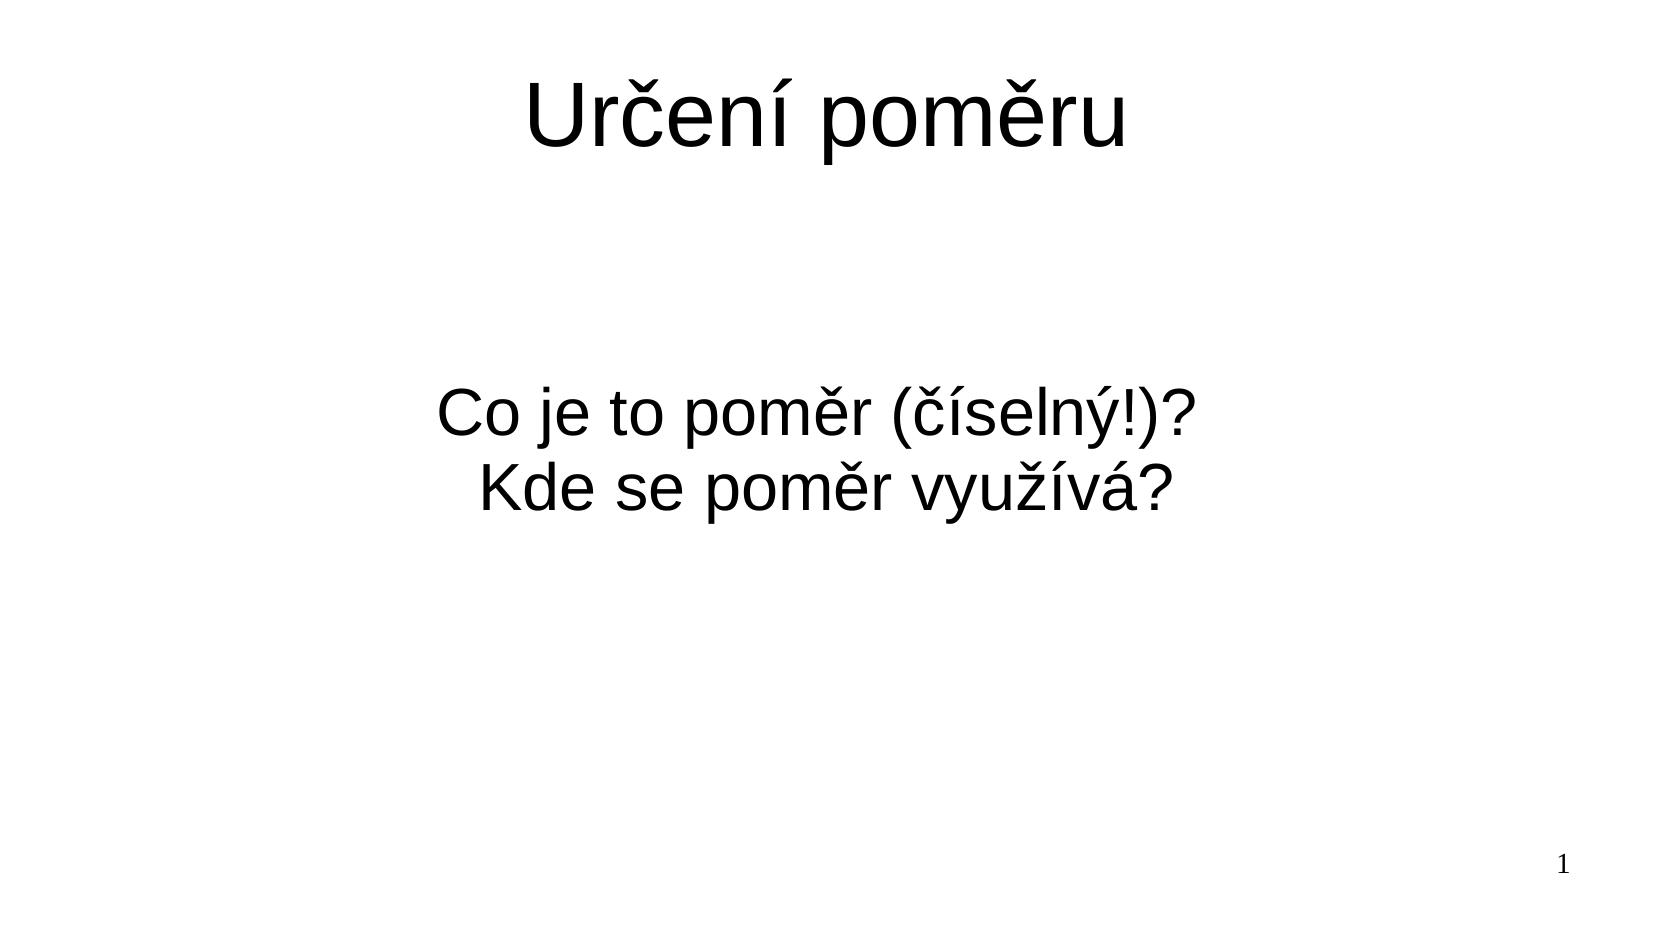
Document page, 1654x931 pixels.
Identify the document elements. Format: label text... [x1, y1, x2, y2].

subtitle Co je to poměr (číselný!)? Kde se poměr využívá? [82, 217, 1571, 758]
title Určení poměru [82, 37, 1571, 193]
